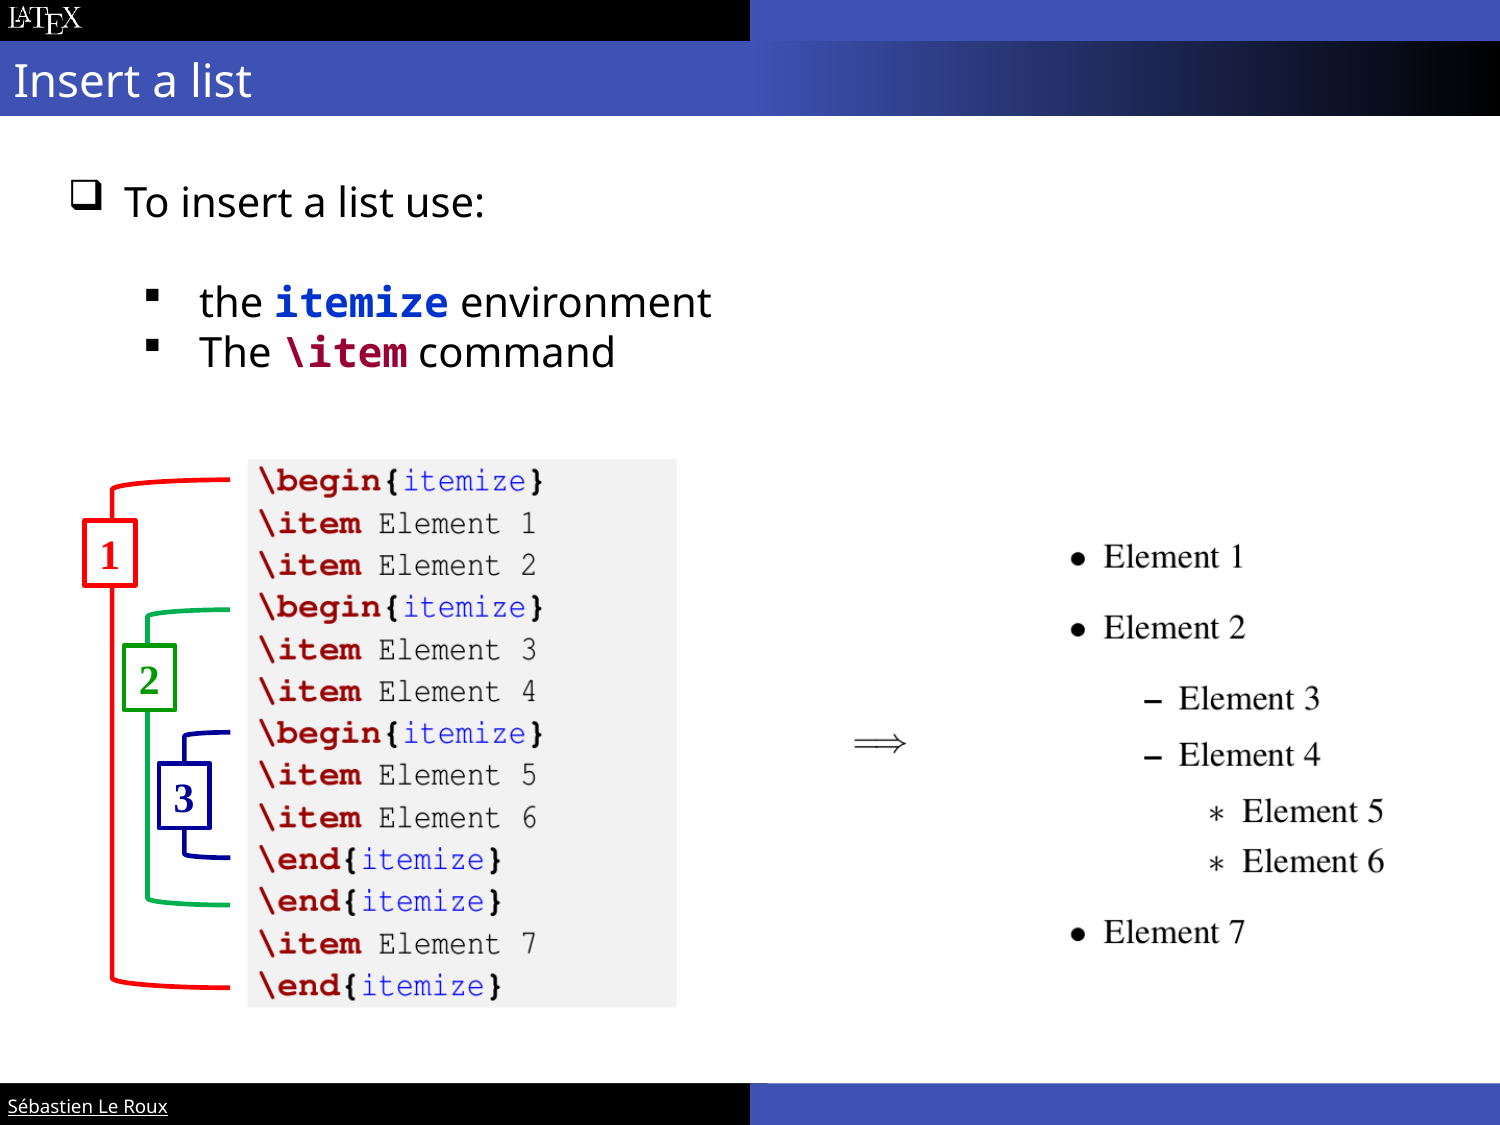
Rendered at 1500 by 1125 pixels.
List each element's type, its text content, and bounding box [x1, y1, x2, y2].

picture [5, 3, 84, 37]
text_box 1 [84, 520, 136, 586]
picture [218, 432, 1434, 1037]
text_box To insert a list use: the itemize environment The \item command [53, 168, 1495, 384]
text_box 3 [158, 763, 210, 829]
text_box 2 [124, 645, 175, 711]
title Insert a list [0, 41, 1500, 116]
